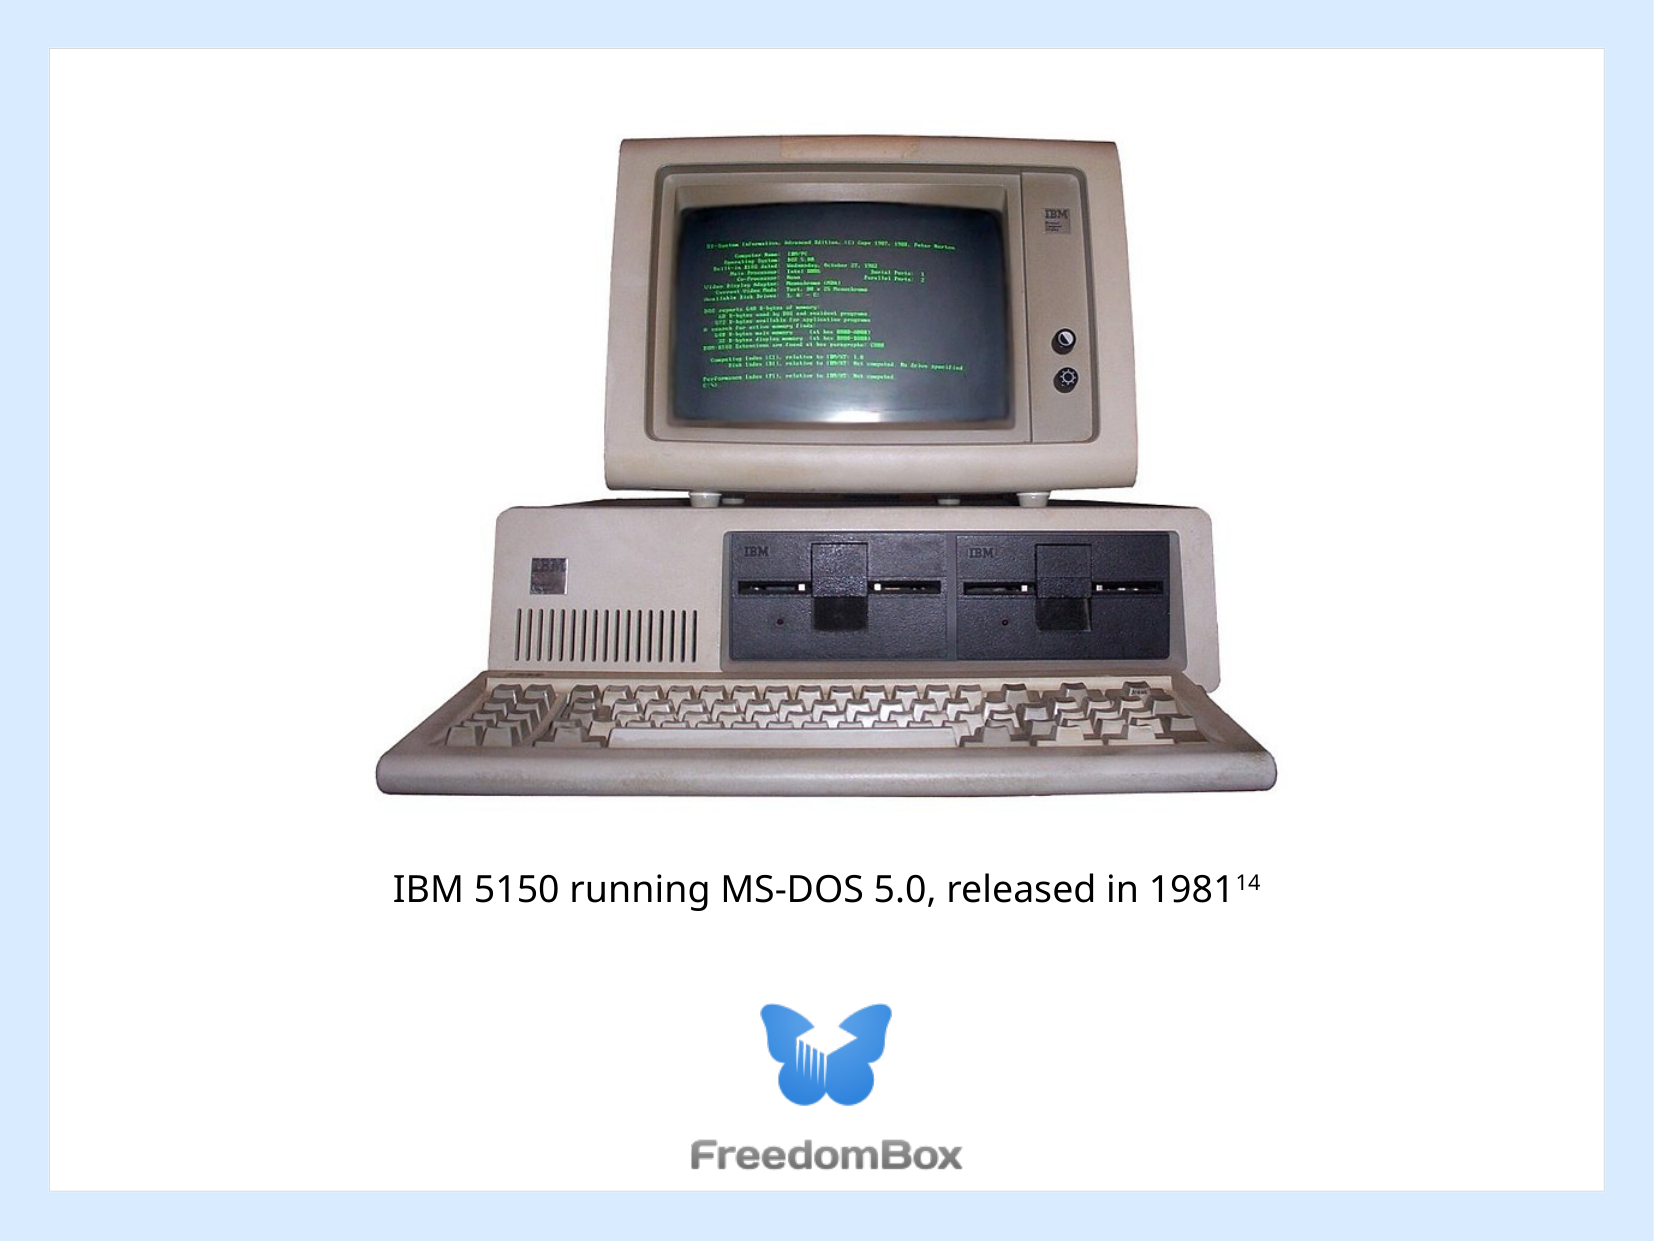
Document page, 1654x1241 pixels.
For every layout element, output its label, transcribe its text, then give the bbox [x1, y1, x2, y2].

picture [0, 0, 1654, 1241]
subtitle [82, 49, 1571, 1010]
text_box IBM 5150 running MS-DOS 5.0, released in 198114 [360, 855, 1293, 961]
